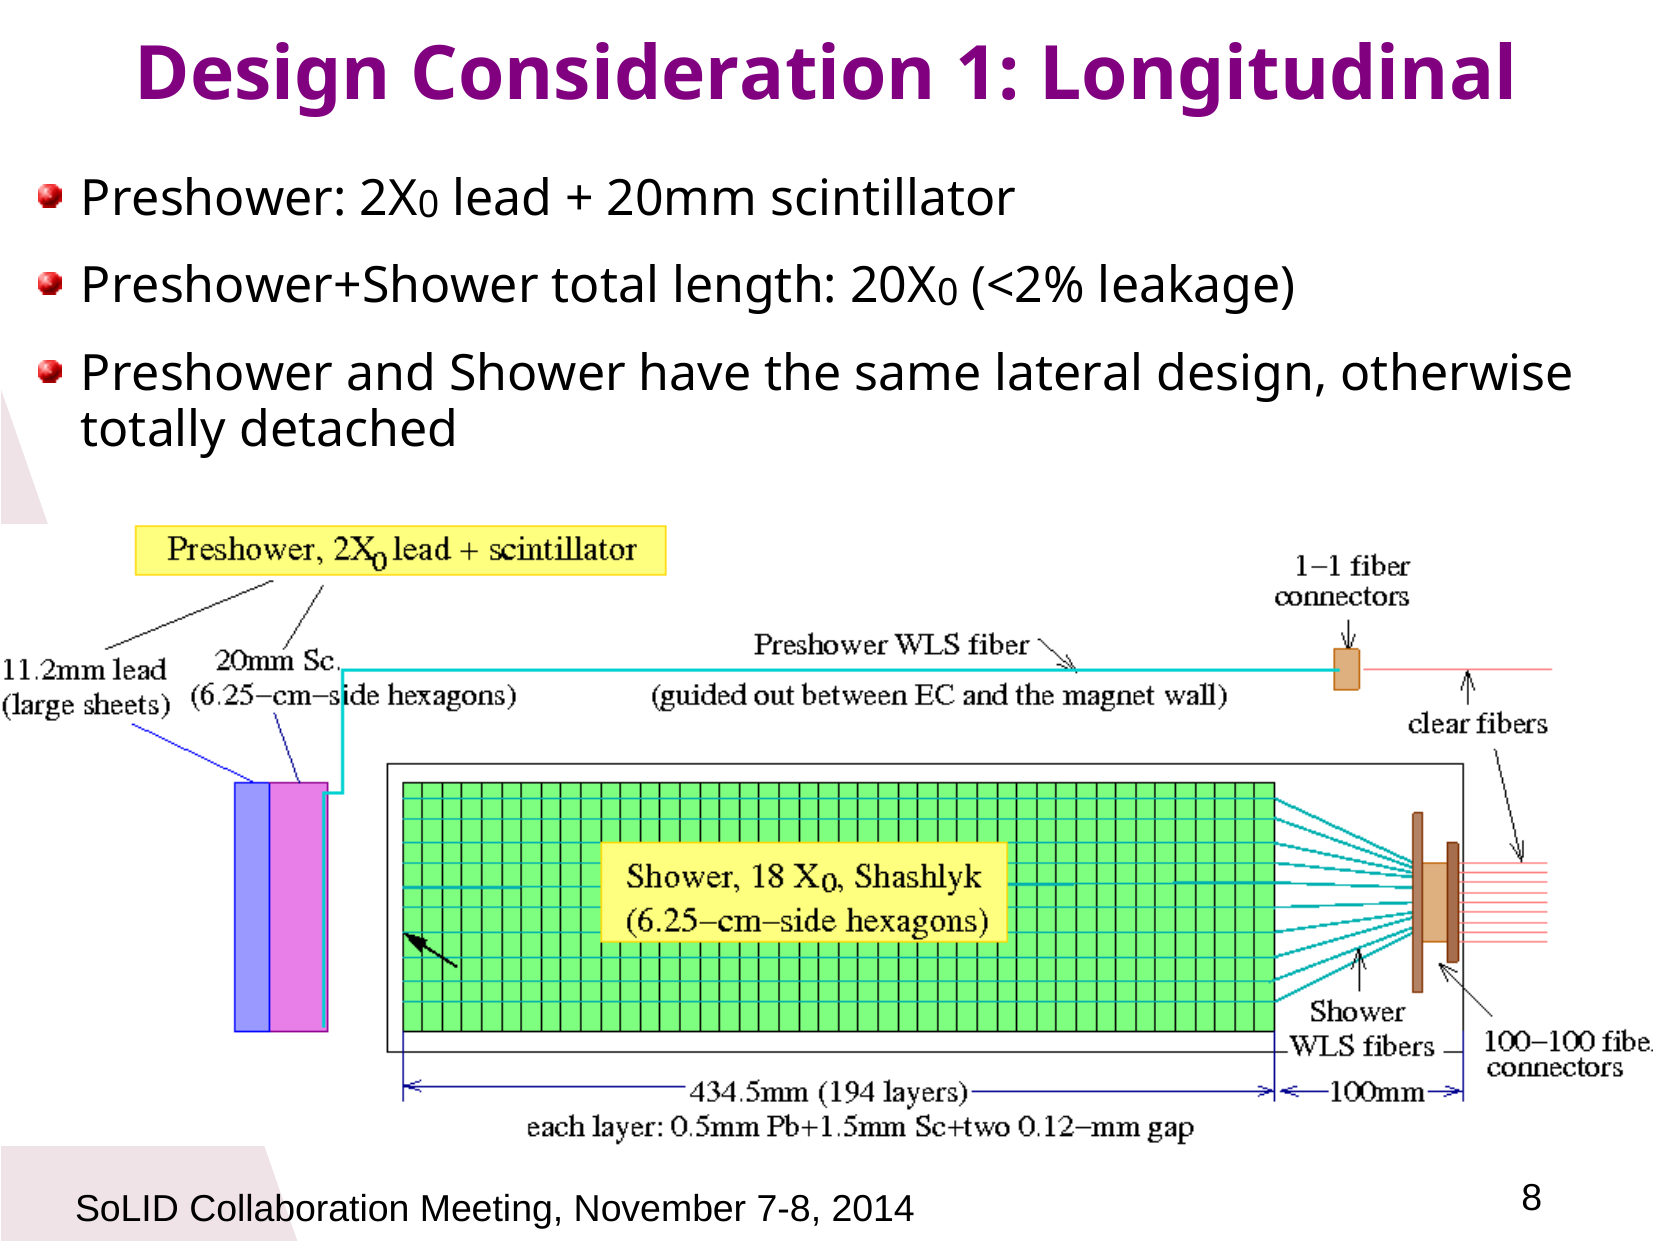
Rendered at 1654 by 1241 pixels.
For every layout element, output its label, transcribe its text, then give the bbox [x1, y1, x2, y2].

title Design Consideration 1: Longitudinal [0, 25, 1653, 125]
text_box Preshower: 2X0 lead + 20mm scintillator Preshower+Shower total length: 20X0 (<2% leakage) Preshower and Shower have the same lateral design, otherwise totally detached [6, 162, 1653, 484]
picture [0, 524, 1653, 1147]
